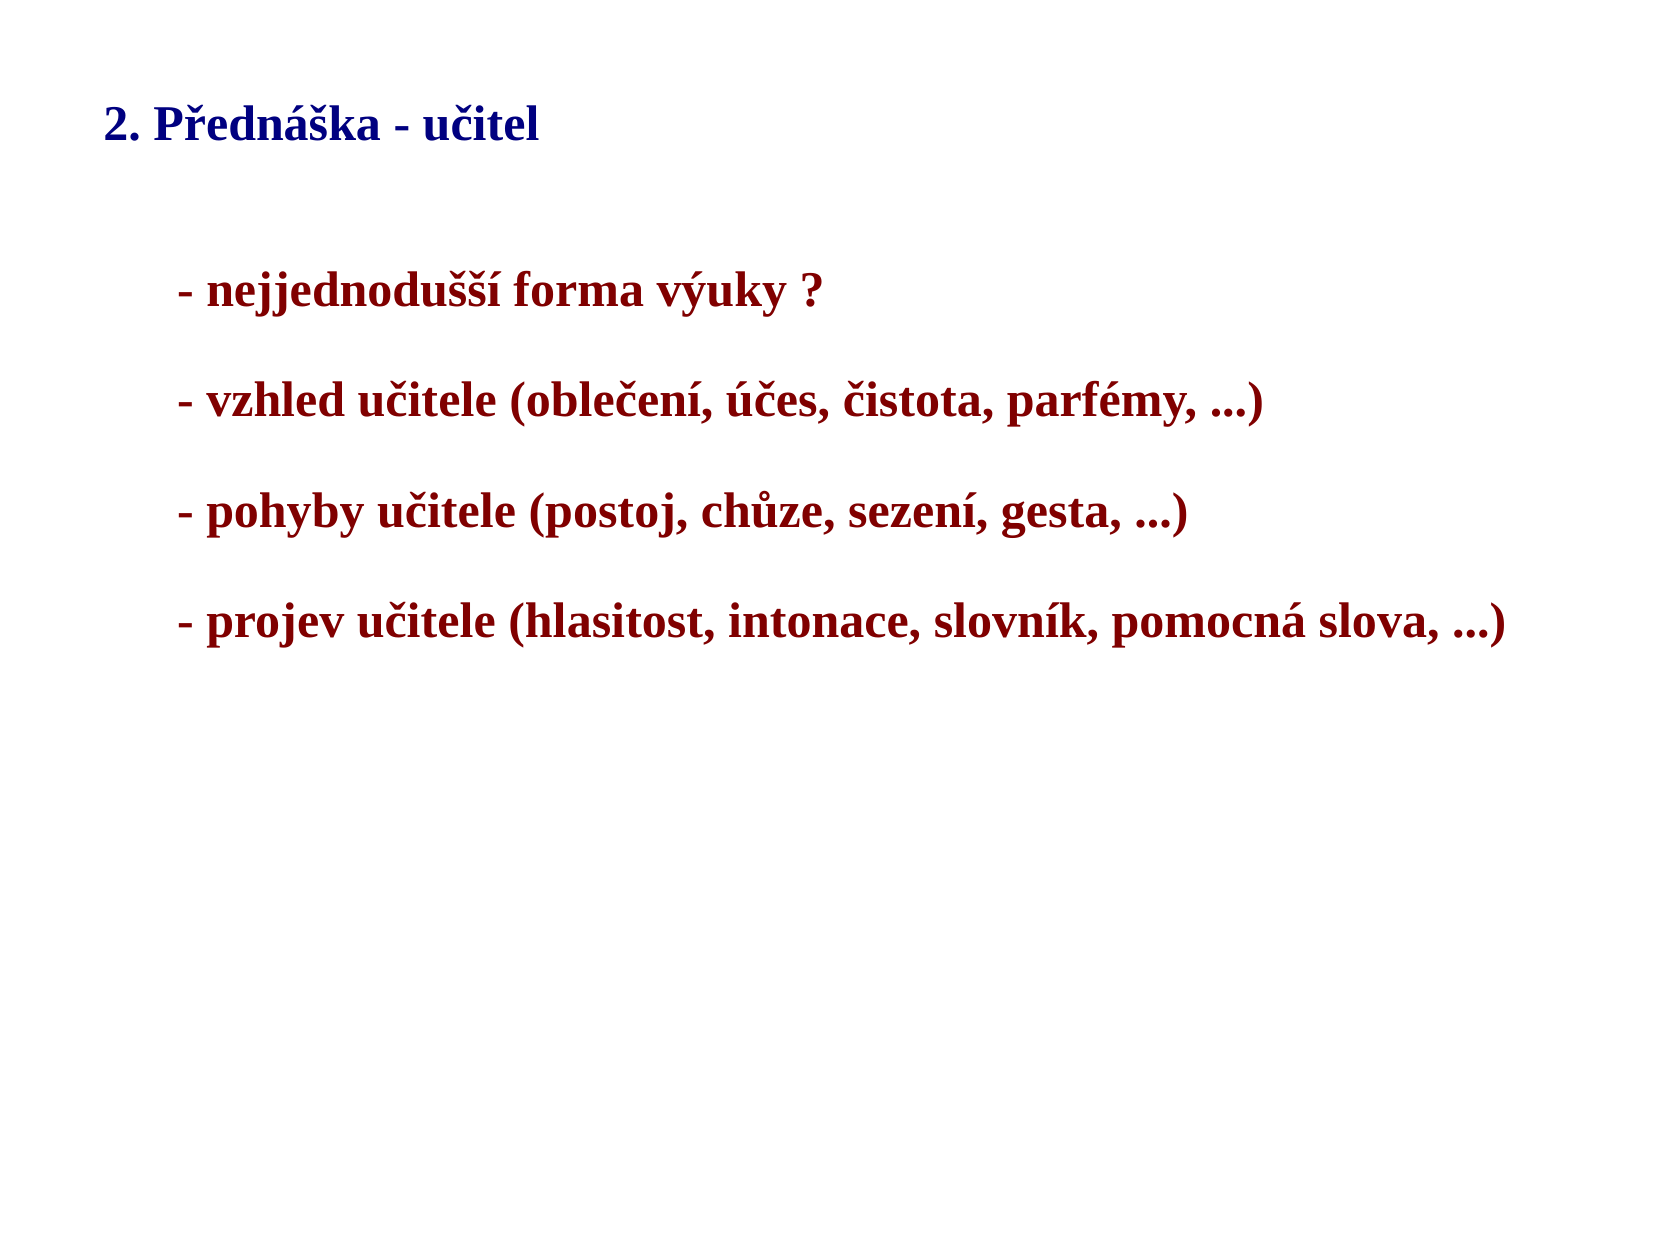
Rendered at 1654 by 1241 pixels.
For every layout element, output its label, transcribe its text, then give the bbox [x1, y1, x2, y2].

text_box 2. Přednáška - učitel - nejjednodušší forma výuky ? - vzhled učitele (oblečení, účes, čistota, parfémy, ...) - pohyby učitele (postoj, chůze, sezení, gesta, ...) - projev učitele (hlasitost, intonace, slovník, pomocná slova, ...) [88, 88, 1523, 782]
